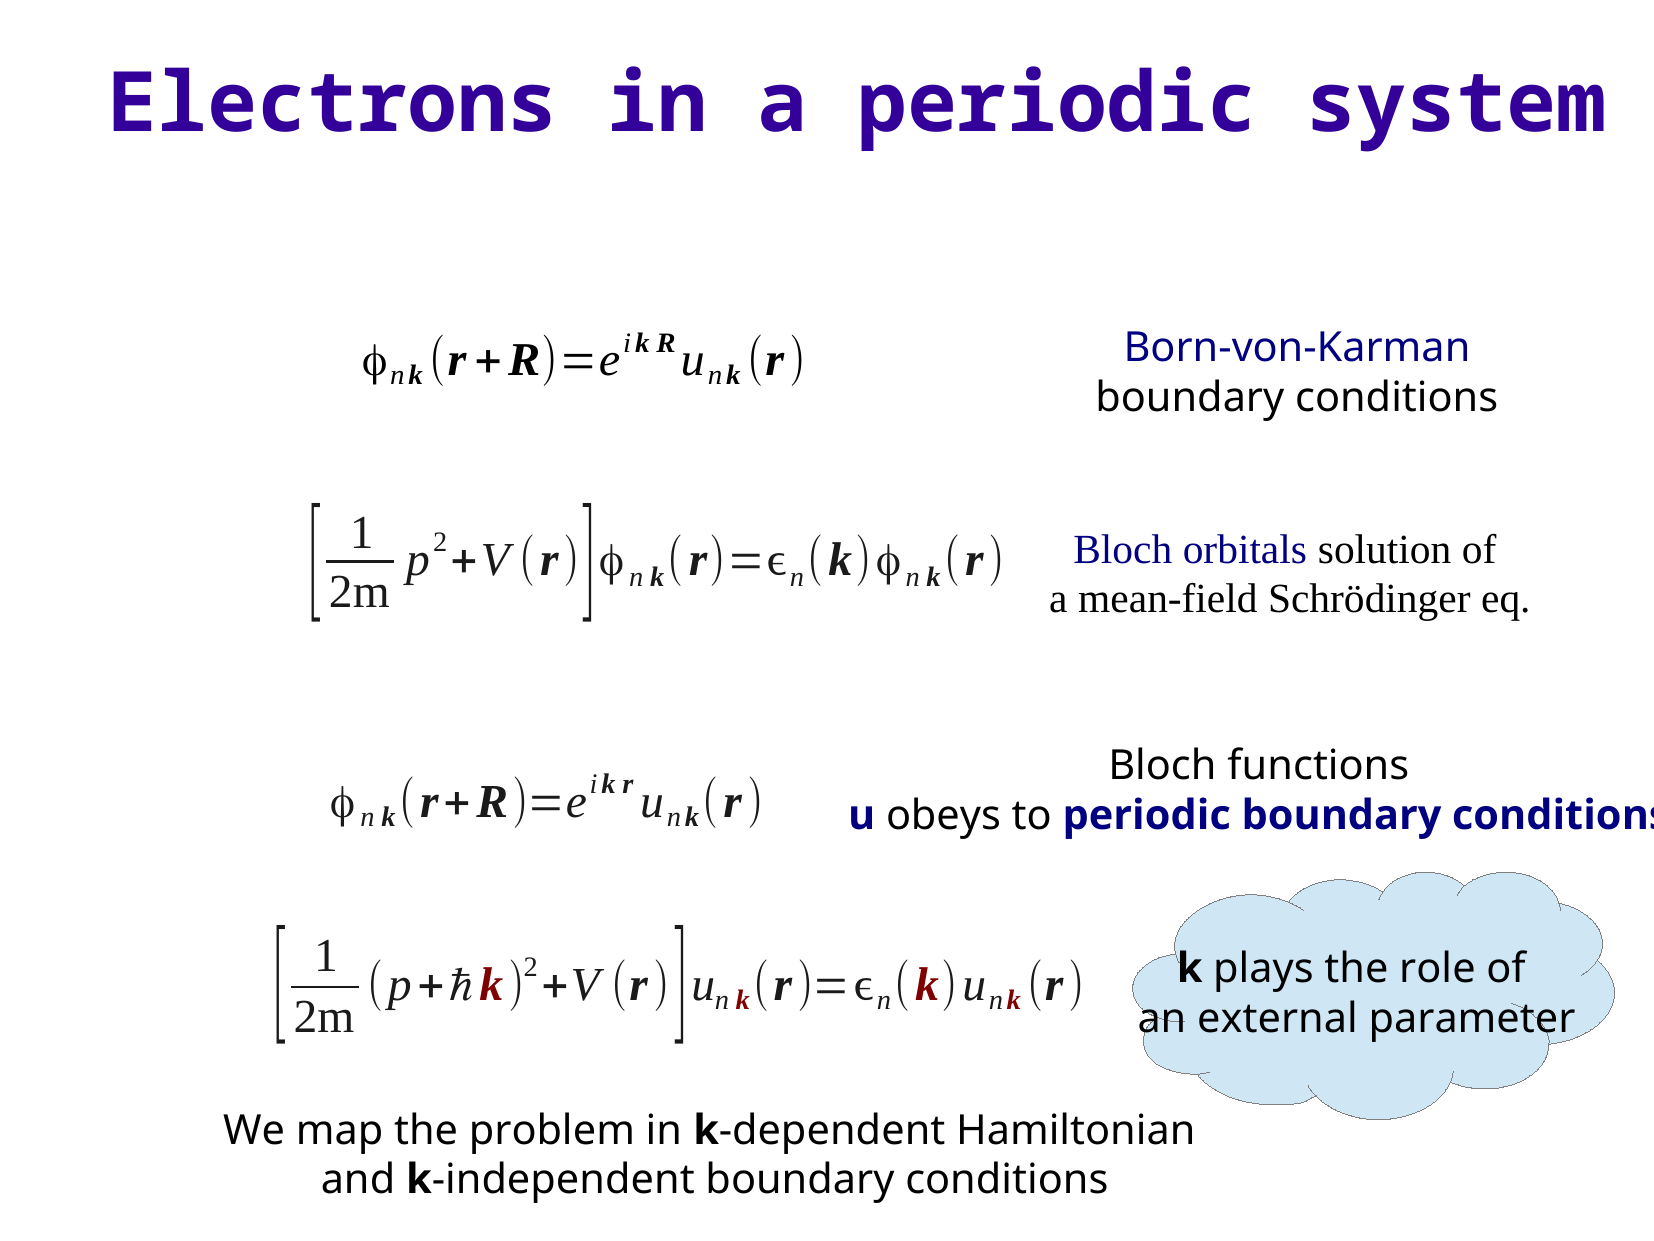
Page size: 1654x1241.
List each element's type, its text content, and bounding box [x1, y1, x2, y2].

chart [261, 924, 1097, 1048]
chart [296, 501, 1016, 625]
title Electrons in a periodic system [78, 3, 1638, 196]
chart [350, 325, 818, 392]
chart [318, 767, 775, 834]
text_box k plays the role of an external parameter [1132, 872, 1615, 1120]
text_box Bloch orbitals solution of a mean-field Schrödinger eq. [1034, 514, 1549, 630]
text_box Bloch functions u obeys to periodic boundary conditions [833, 730, 1641, 847]
text_box Born-von-Karman boundary conditions [1080, 312, 1454, 429]
text_box We map the problem in k-dependent Hamiltonian and k-independent boundary conditions [208, 1095, 1086, 1211]
